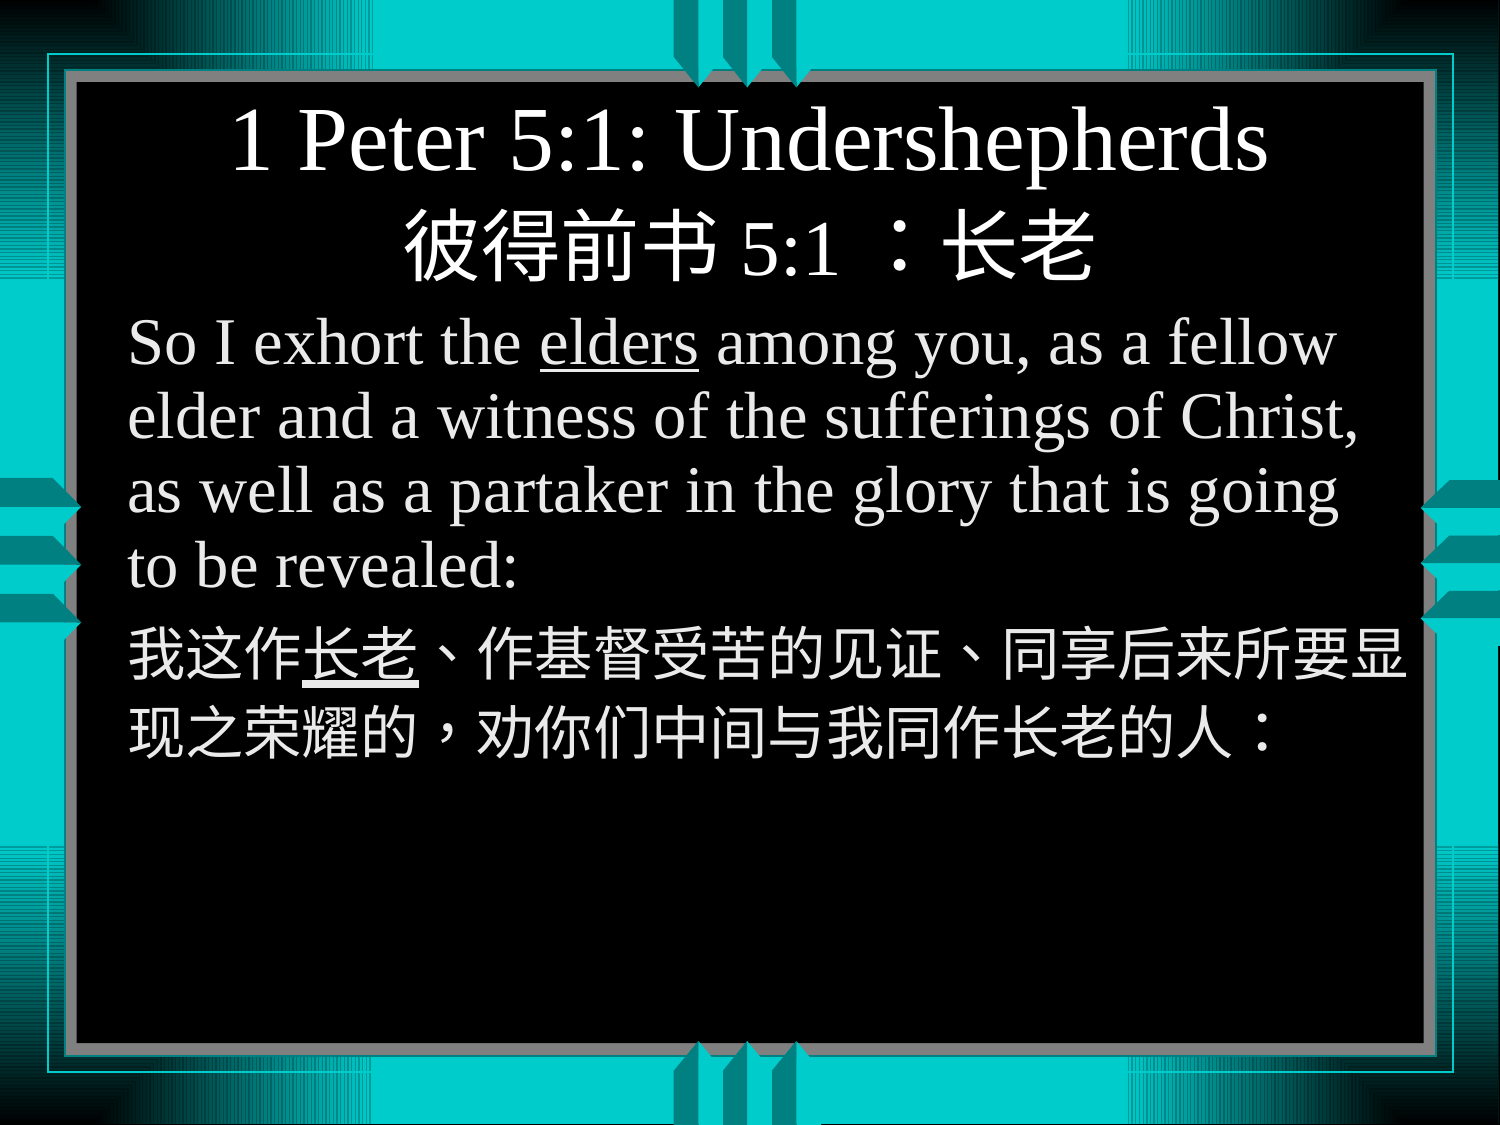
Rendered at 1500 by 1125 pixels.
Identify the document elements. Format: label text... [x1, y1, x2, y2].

title 1 Peter 5:1: Undershepherds 彼得前书5:1：长老 [112, 82, 1388, 297]
text_box So I exhort the elders among you, as a fellow elder and a witness of the sufferings of Christ, as well as a partaker in the glory that is going to be revealed: 我这作长老、作基督受苦的见证、同享后来所要显现之荣耀的，劝你们中间与我同作长老的人： [112, 297, 1426, 942]
